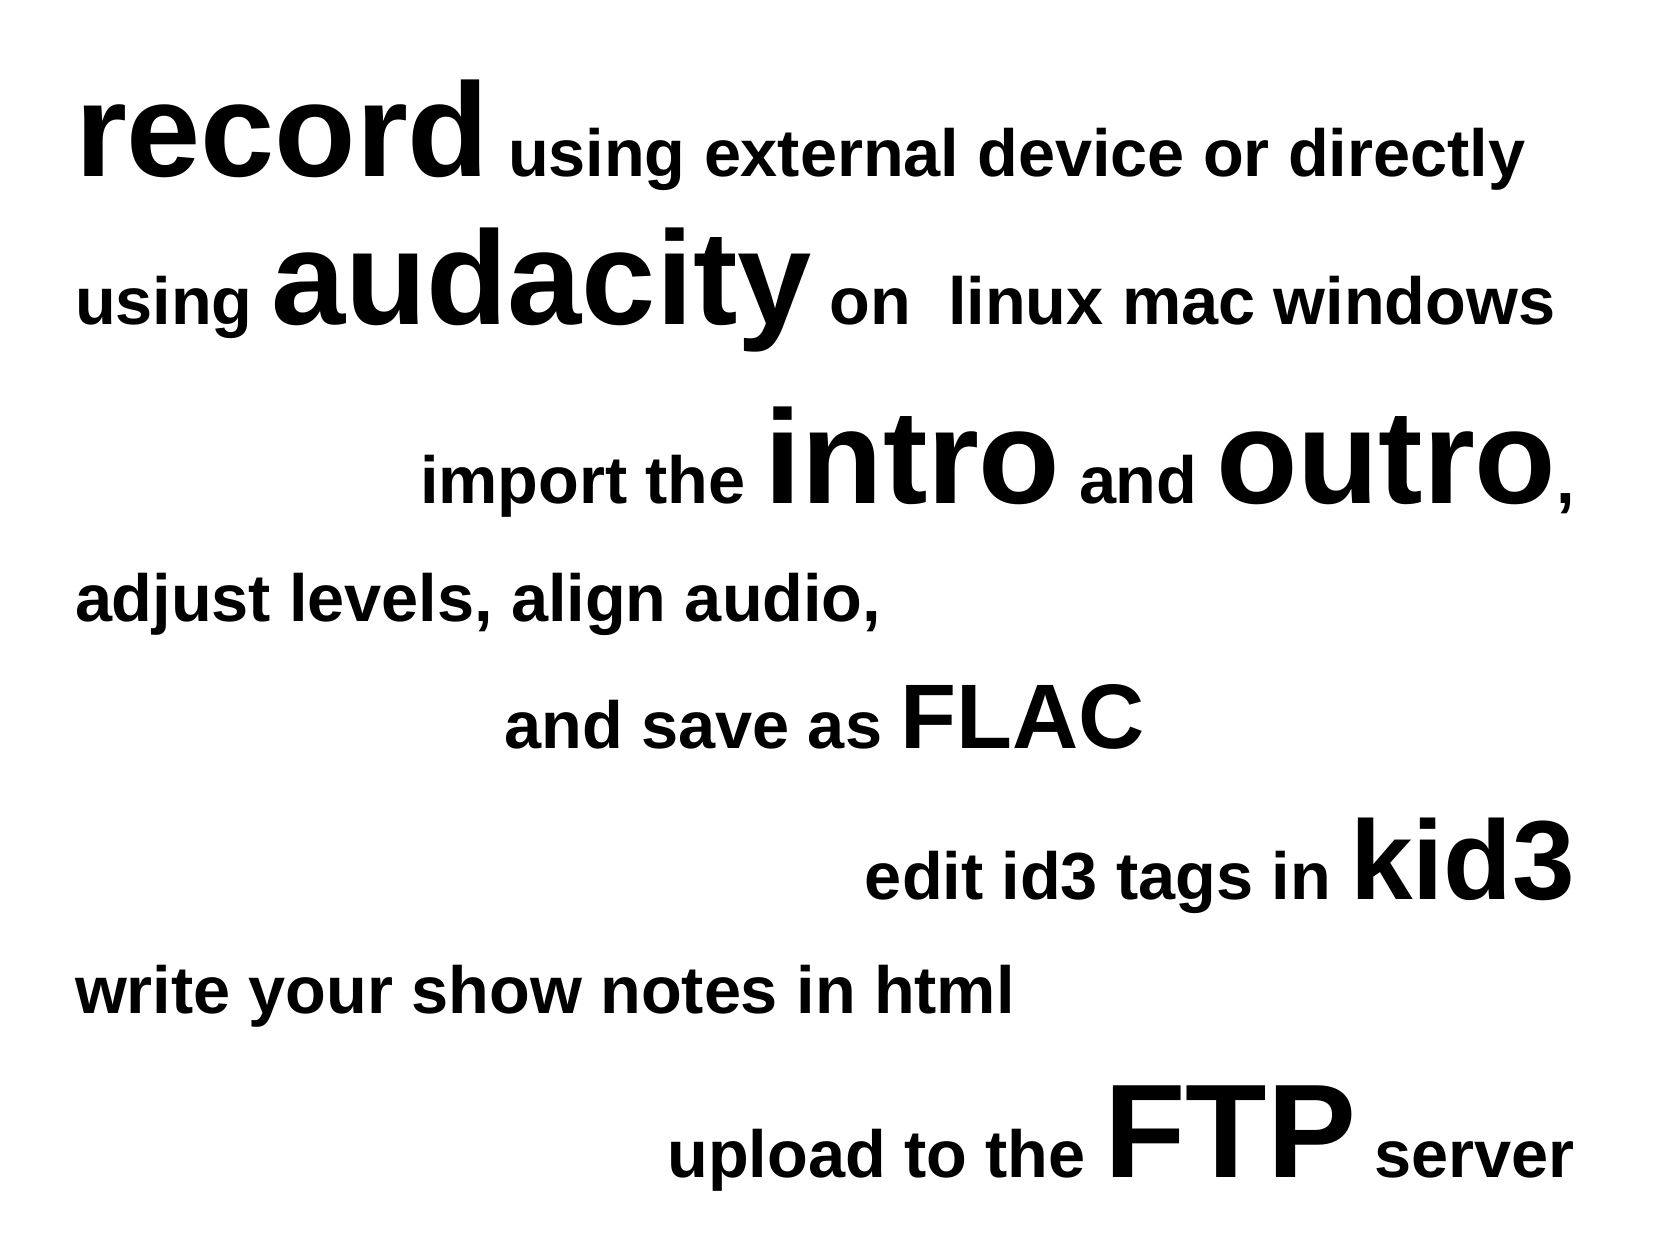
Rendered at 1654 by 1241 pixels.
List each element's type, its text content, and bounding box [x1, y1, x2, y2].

list record using external device or directly using audacity on linux mac windows import the intro and outro, adjust levels, align audio, and save as FLAC edit id3 tags in kid3 write your show notes in html upload to the FTP server [75, 55, 1576, 1206]
